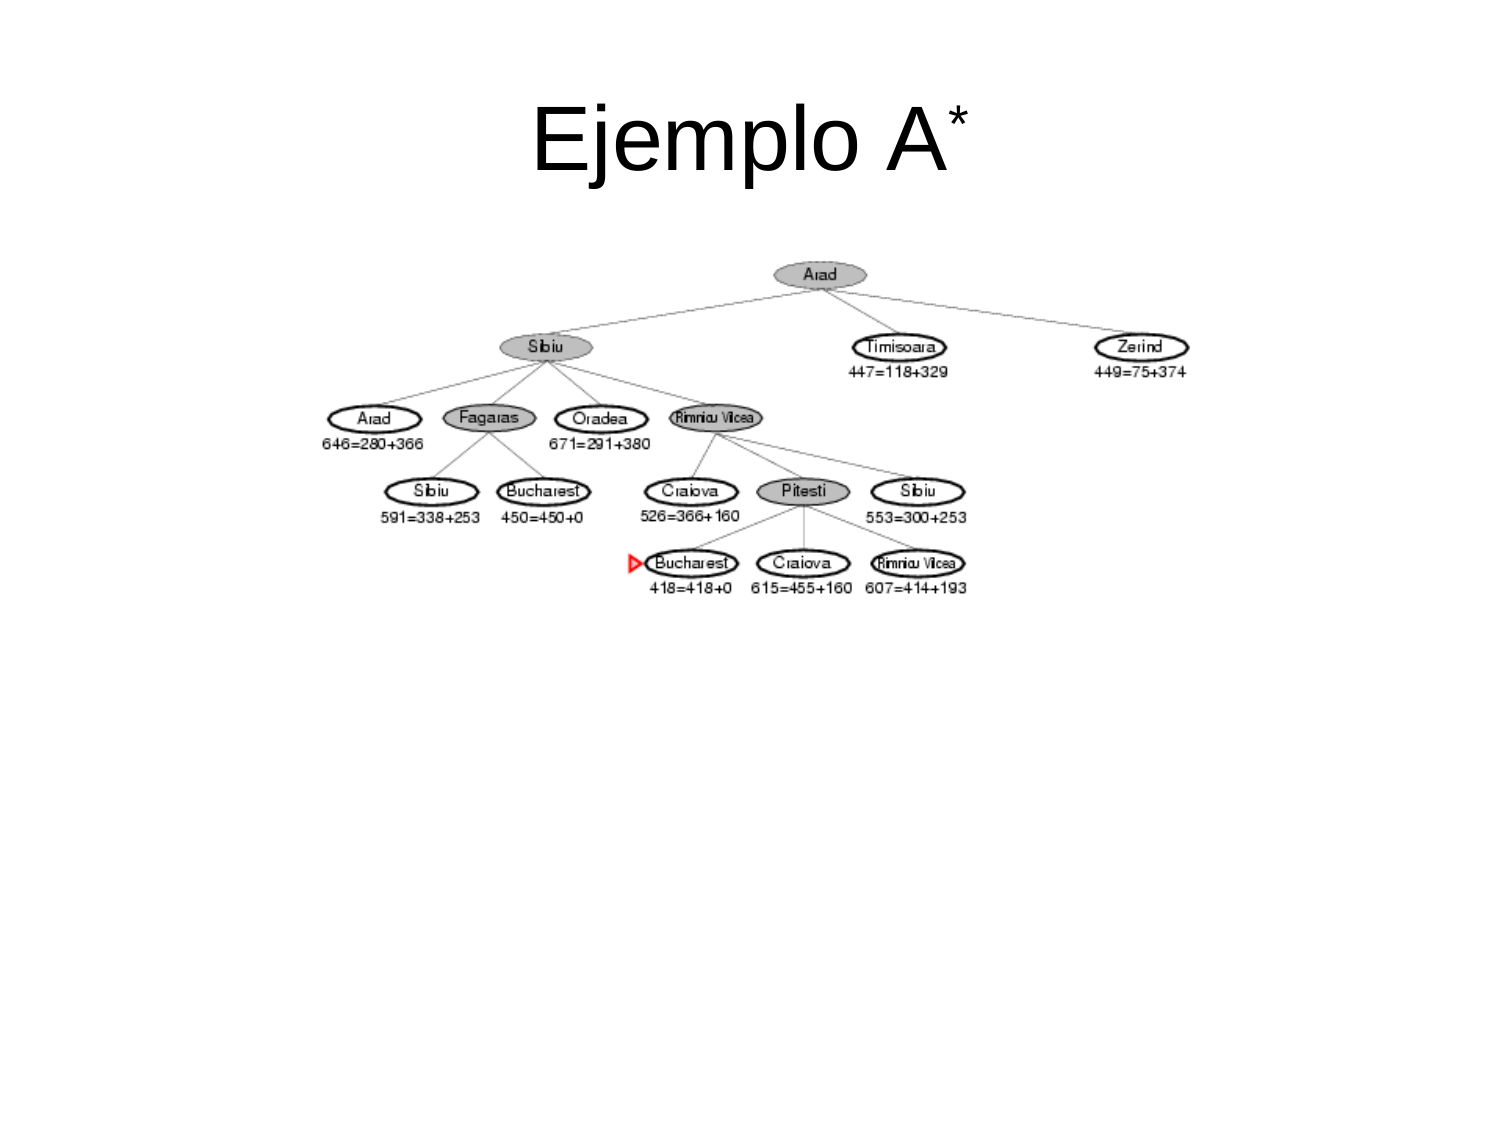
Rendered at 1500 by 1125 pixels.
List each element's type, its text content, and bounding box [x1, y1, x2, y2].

title Ejemplo A* [75, 45, 1426, 233]
picture [312, 249, 1201, 615]
